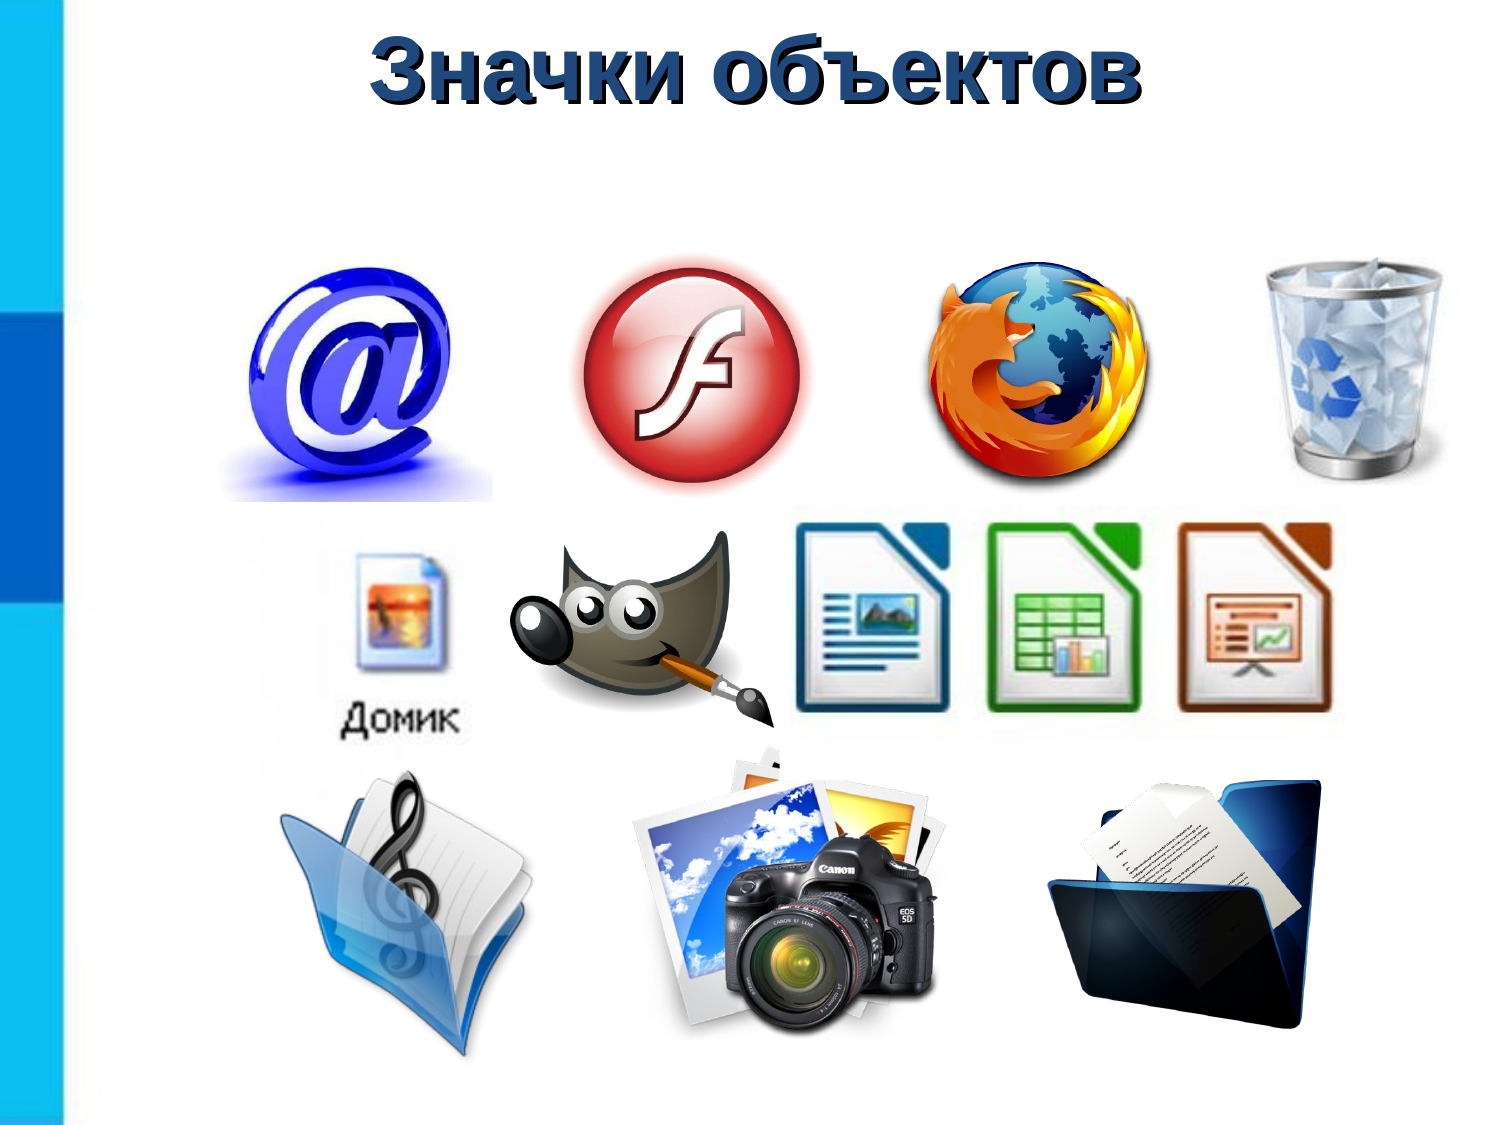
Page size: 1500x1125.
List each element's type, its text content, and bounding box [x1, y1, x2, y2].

picture [0, 0, 1500, 1125]
title Значки объектов [128, 11, 1383, 116]
